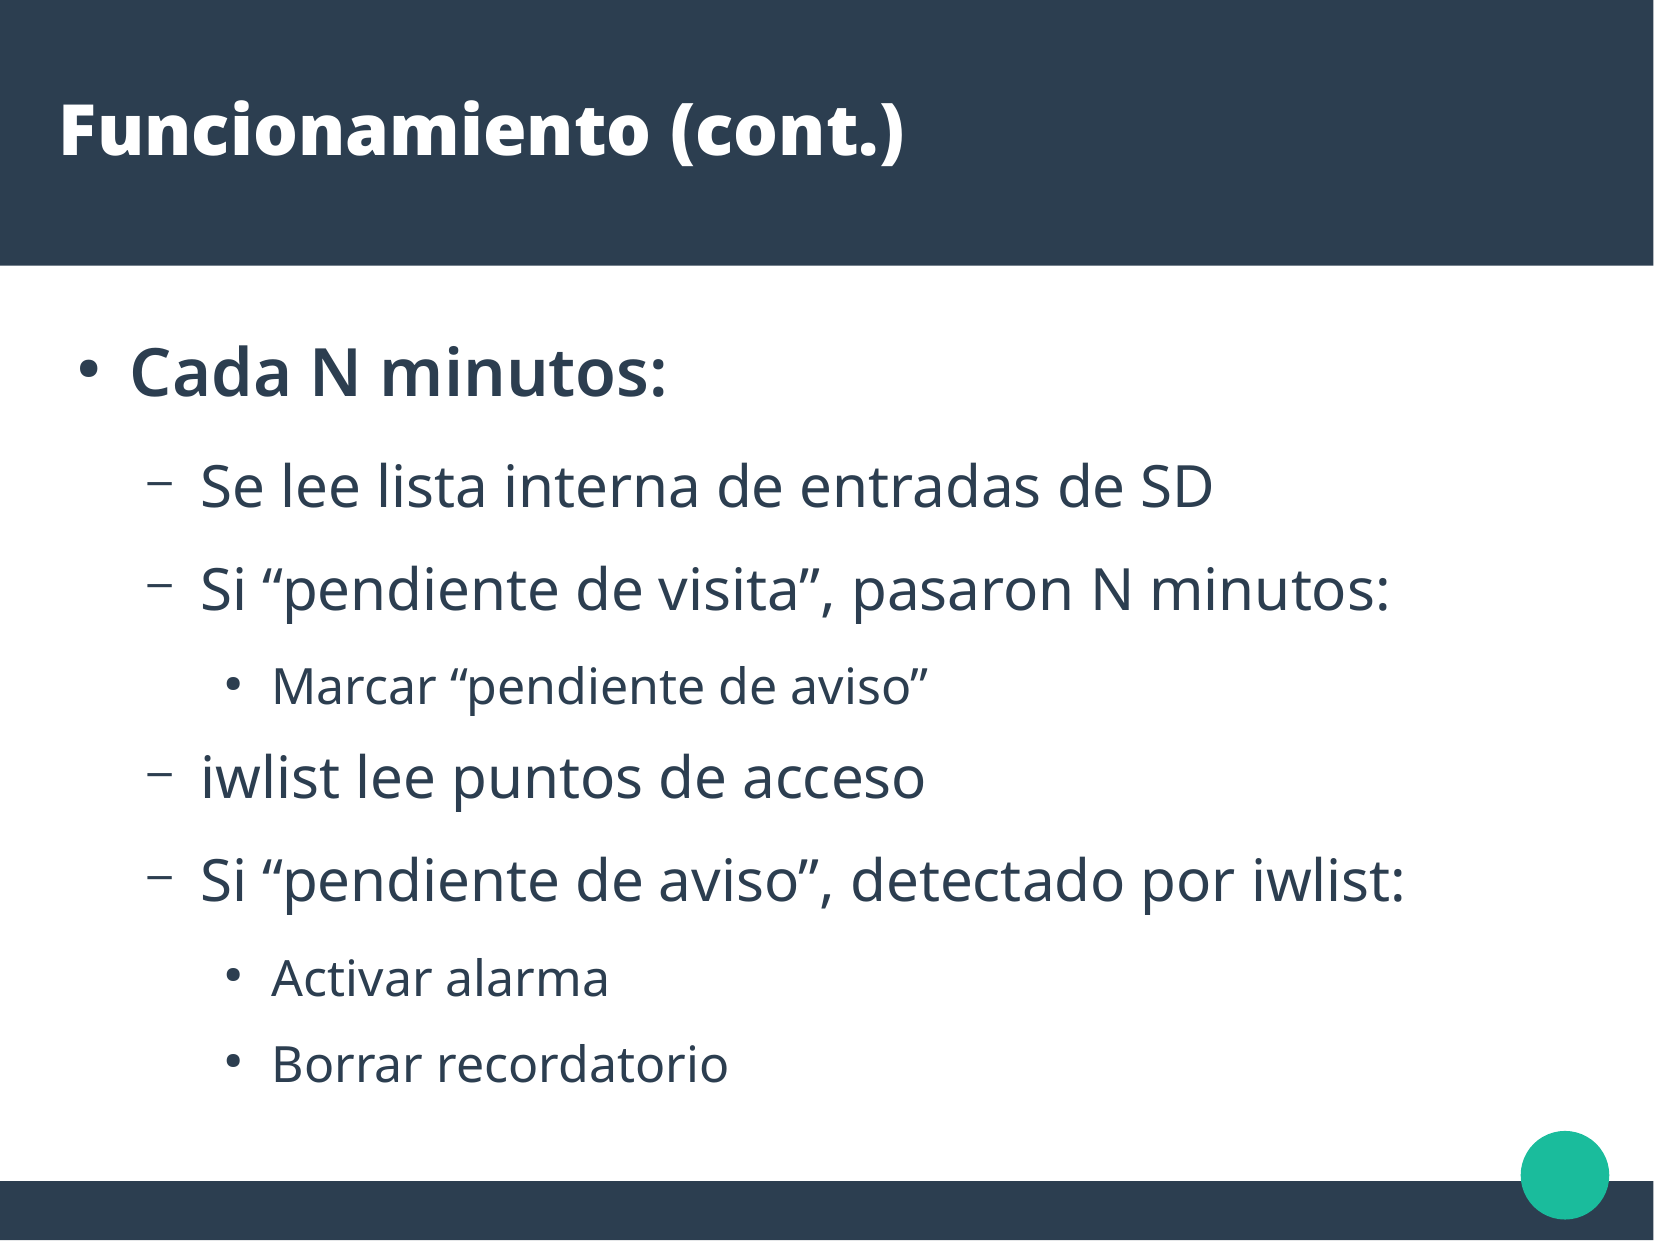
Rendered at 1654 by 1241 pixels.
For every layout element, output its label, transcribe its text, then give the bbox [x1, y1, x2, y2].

list Cada N minutos: Se lee lista interna de entradas de SD Si “pendiente de visita”, pasaron N minutos: Marcar “pendiente de aviso” iwlist lee puntos de acceso Si “pendiente de aviso”, detectado por iwlist: Activar alarma Borrar recordatorio [59, 324, 1595, 1152]
title Funcionamiento (cont.) [59, 49, 1595, 207]
